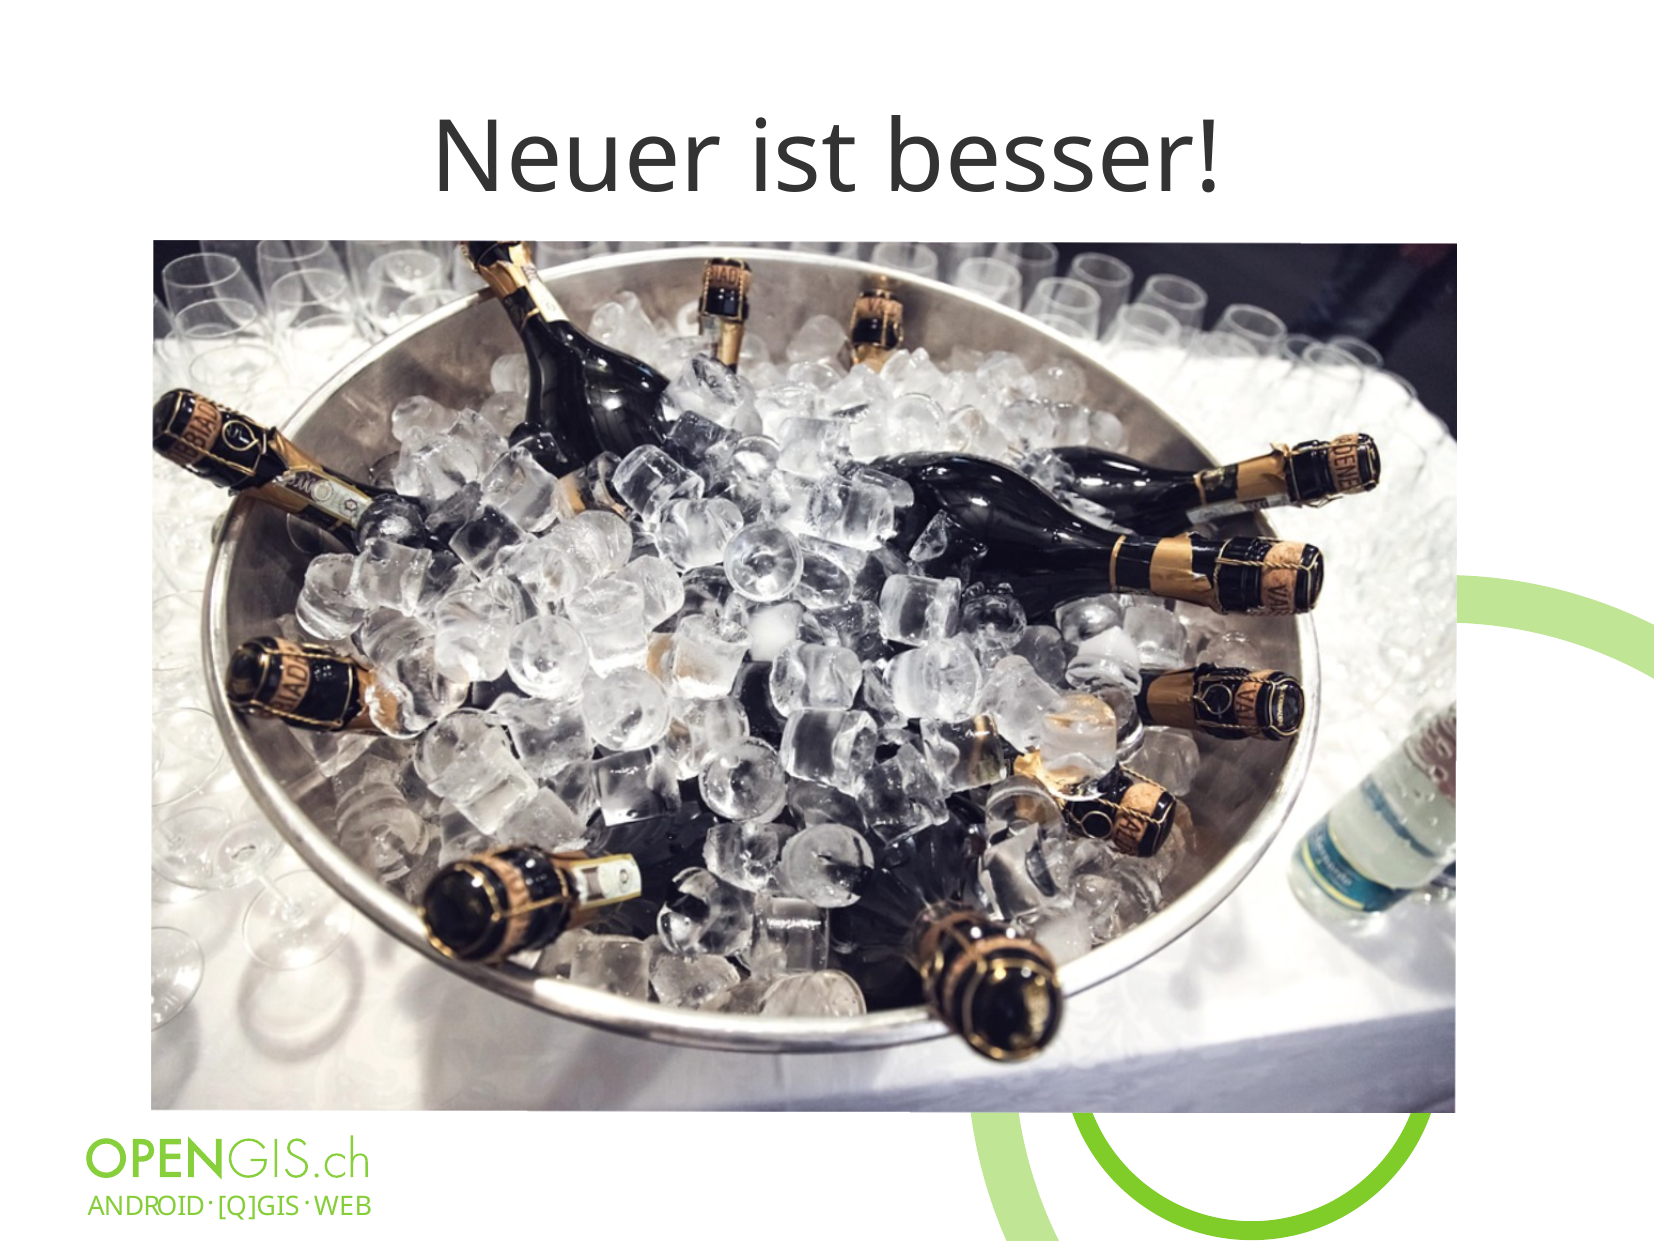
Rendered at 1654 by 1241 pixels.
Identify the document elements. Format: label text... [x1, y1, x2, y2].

picture [150, 240, 1457, 1113]
title Neuer ist besser! [82, 49, 1571, 257]
